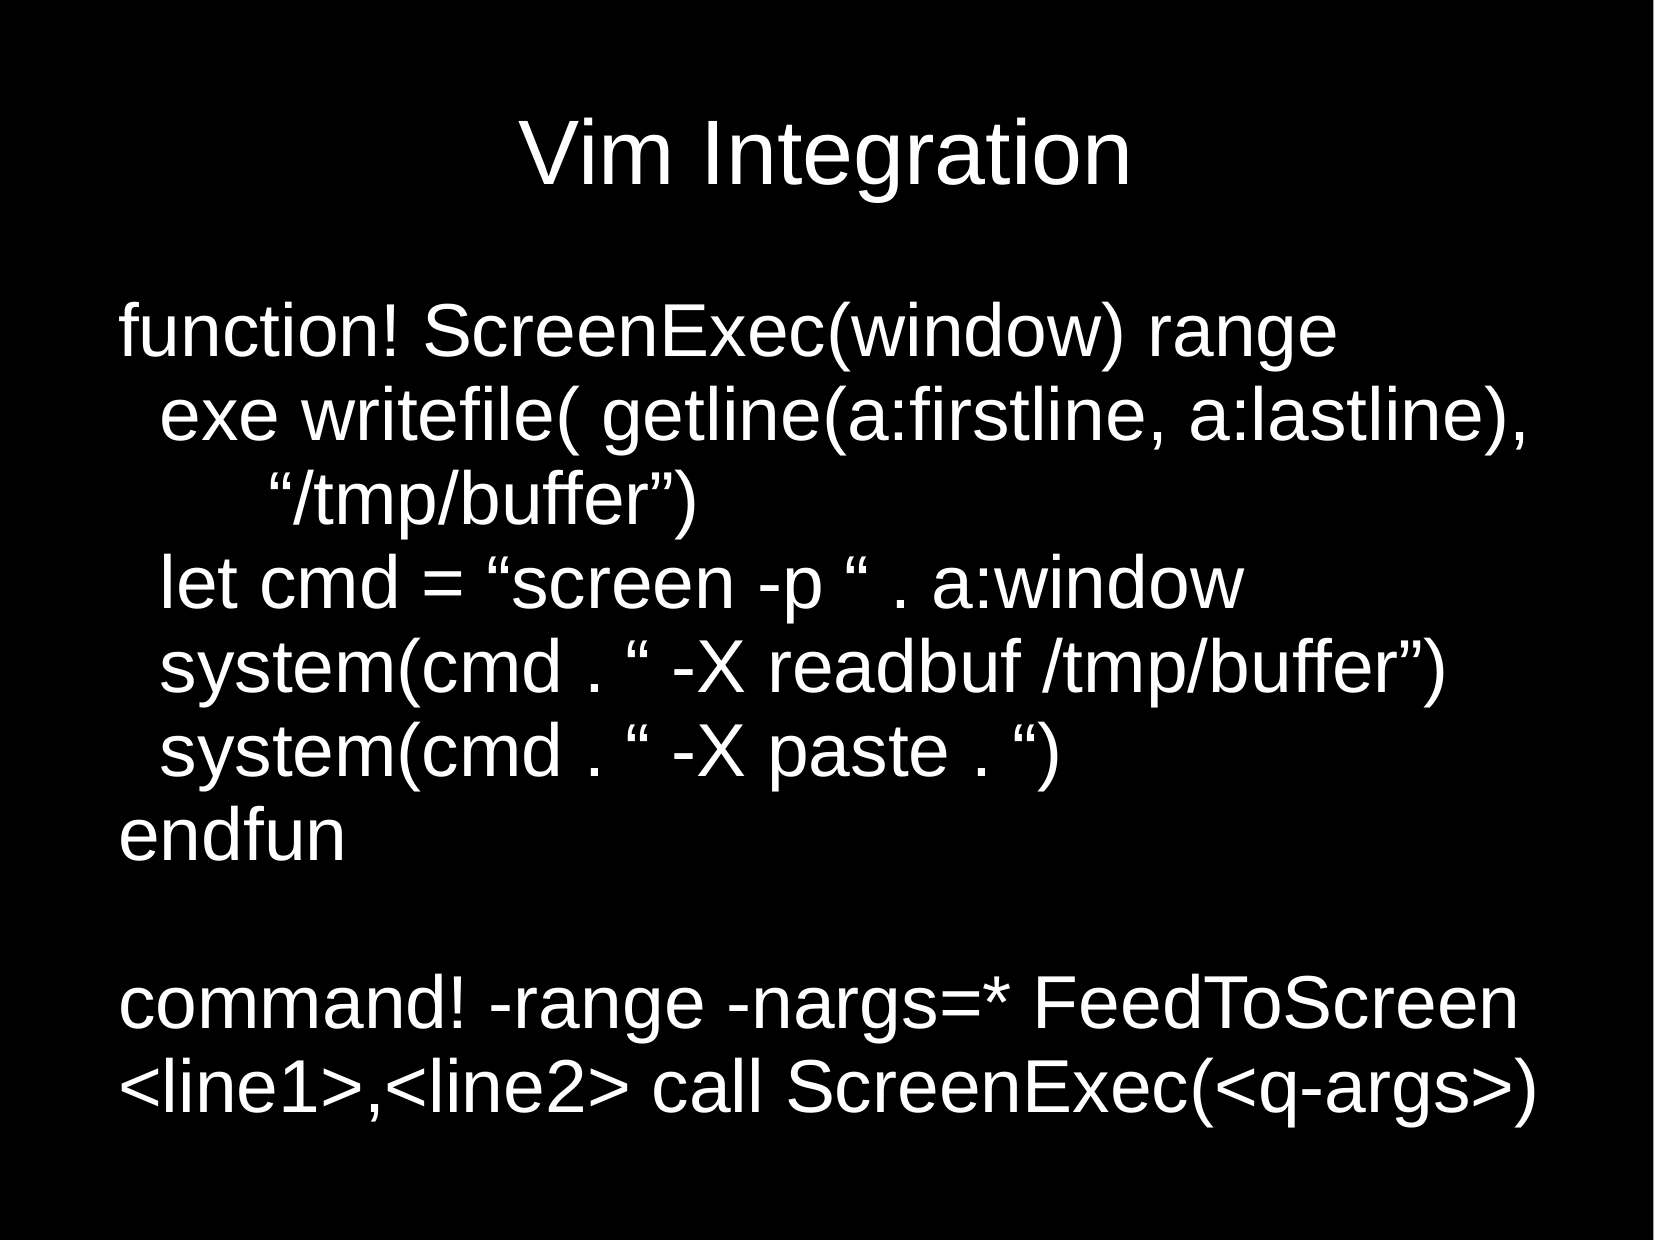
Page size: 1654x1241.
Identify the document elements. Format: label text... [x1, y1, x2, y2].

title function! ScreenExec(window) range exe writefile( getline(a:firstline, a:lastline), “/tmp/buffer”) let cmd = “screen -p “ . a:window system(cmd . “ -X readbuf /tmp/buffer”) system(cmd . “ -X paste . “) endfun command! -range -nargs=* FeedToScreen <line1>,<line2> call ScreenExec(<q-args>) [118, 288, 1607, 1129]
title Vim Integration [82, 56, 1571, 250]
